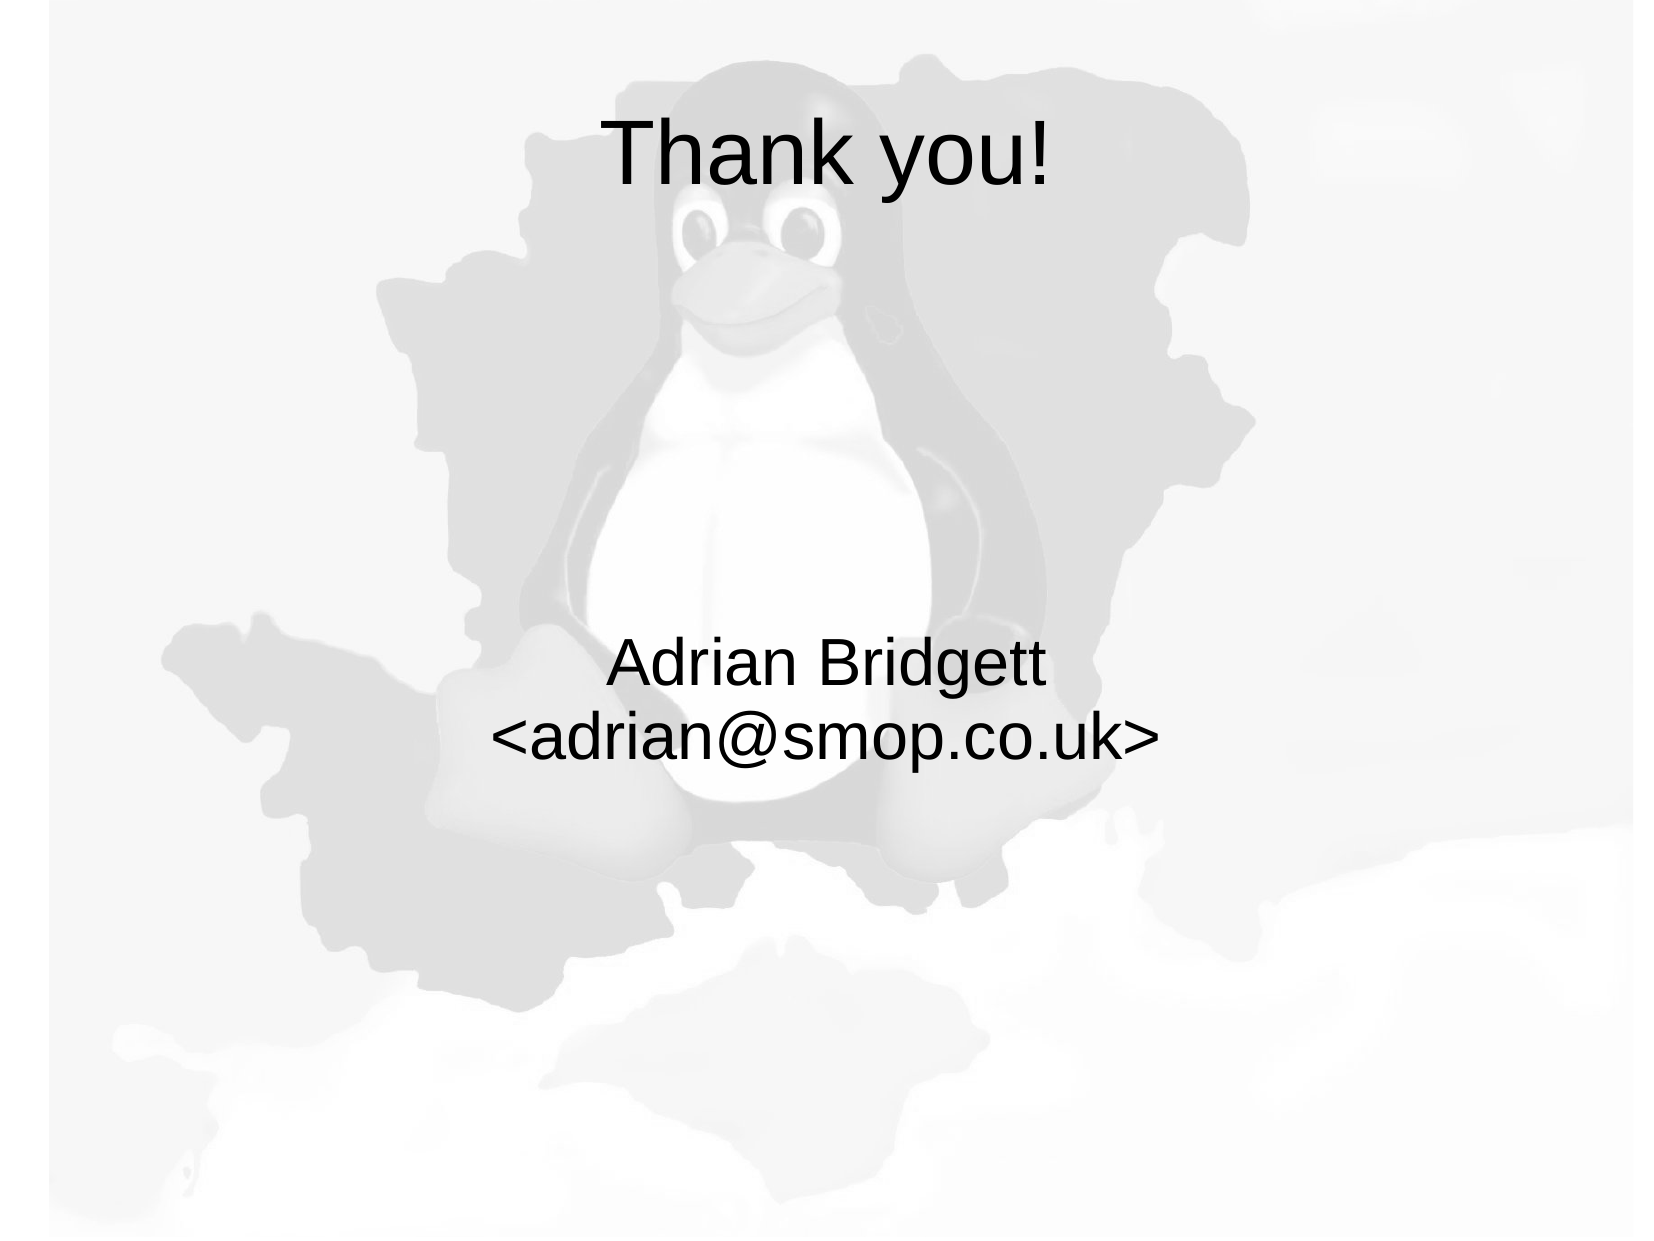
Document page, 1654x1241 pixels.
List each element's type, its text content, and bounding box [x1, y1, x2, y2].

subtitle Adrian Bridgett <adrian@smop.co.uk> [82, 290, 1571, 1109]
picture [49, 0, 1634, 1237]
title Thank you! [82, 49, 1571, 257]
